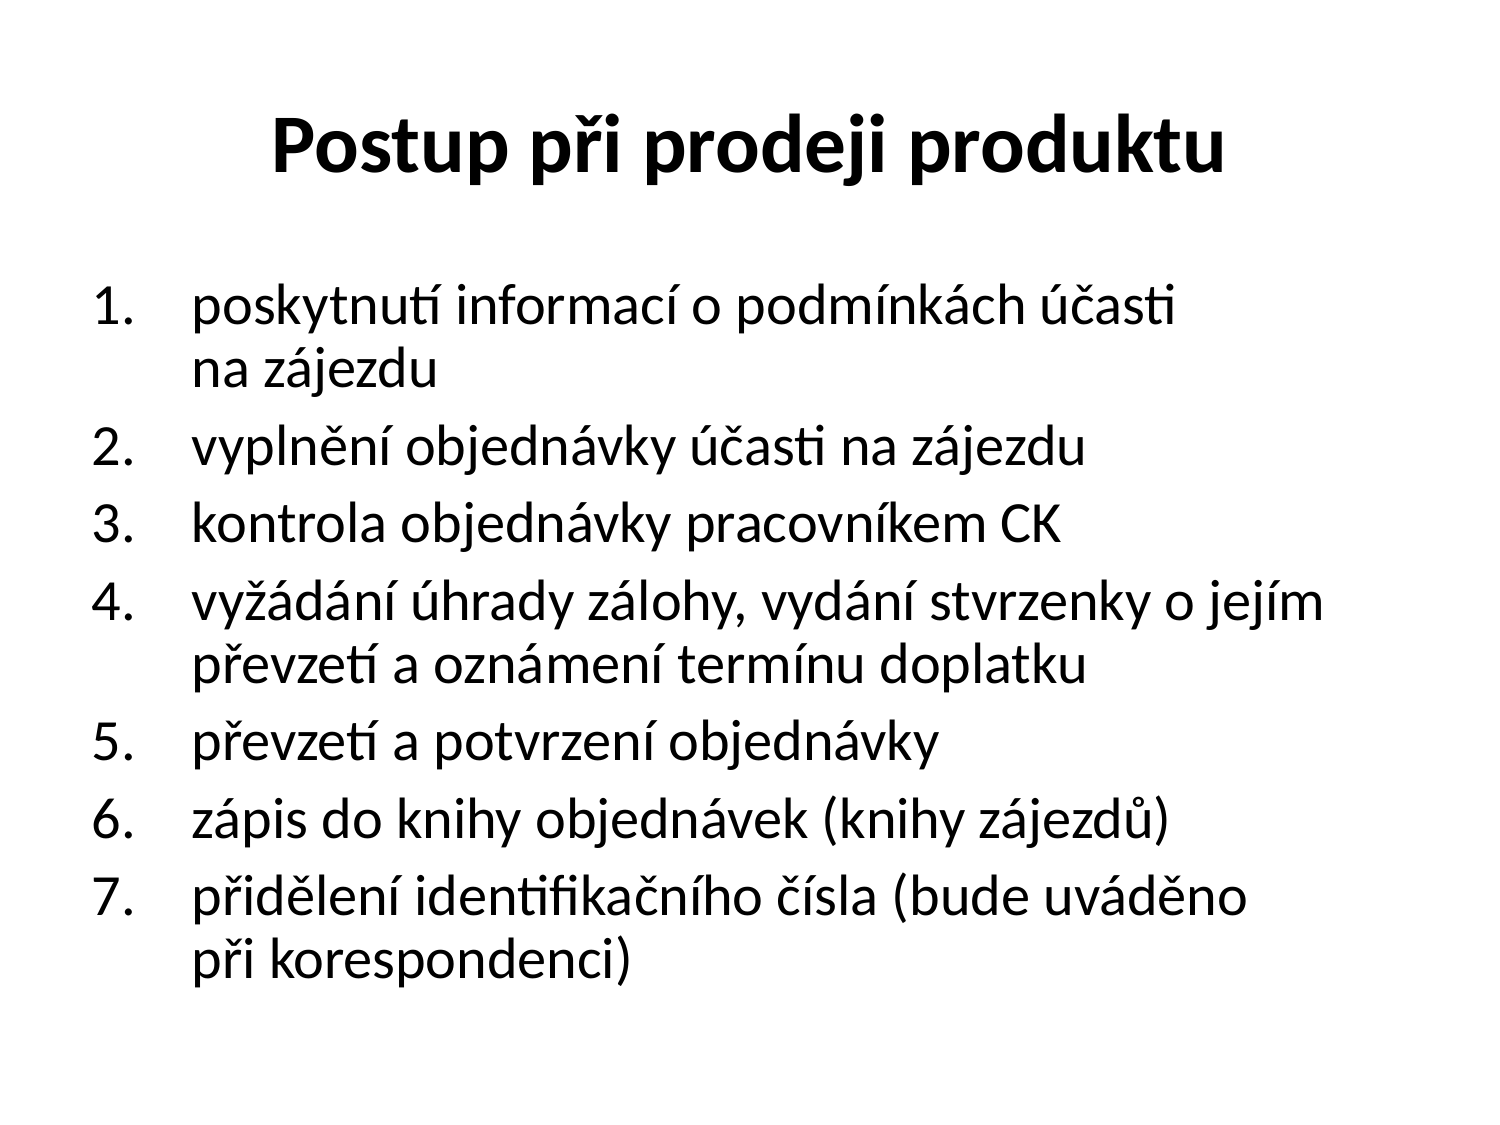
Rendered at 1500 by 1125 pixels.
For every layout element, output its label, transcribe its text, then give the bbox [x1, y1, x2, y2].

title Postup při prodeji produktu [75, 45, 1426, 233]
list poskytnutí informací o podmínkách účasti na zájezdu vyplnění objednávky účasti na zájezdu kontrola objednávky pracovníkem CK vyžádání úhrady zálohy, vydání stvrzenky o jejím převzetí a oznámení termínu doplatku převzetí a potvrzení objednávky zápis do knihy objednávek (knihy zájezdů) přidělení identifikačního čísla (bude uváděno při korespondenci) [76, 267, 1427, 1010]
